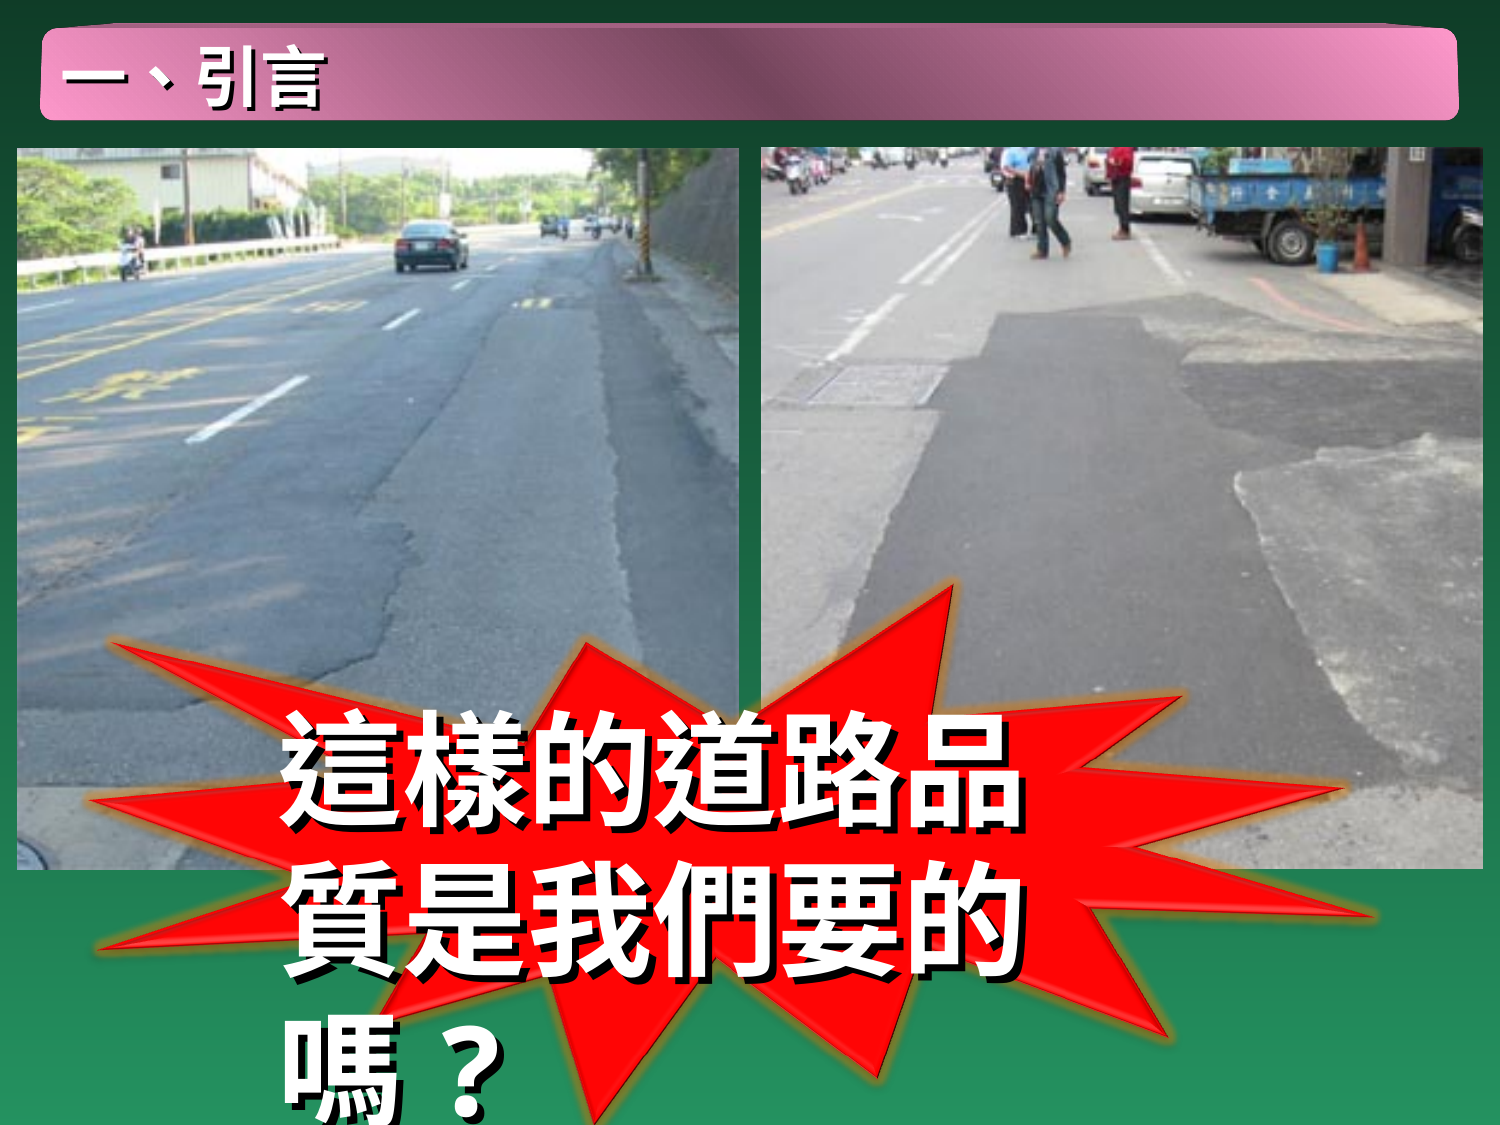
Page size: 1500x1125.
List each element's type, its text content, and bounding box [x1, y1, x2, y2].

text_box 這樣的道路品質是我們要的嗎? [262, 683, 1166, 1125]
picture [17, 147, 1483, 1125]
